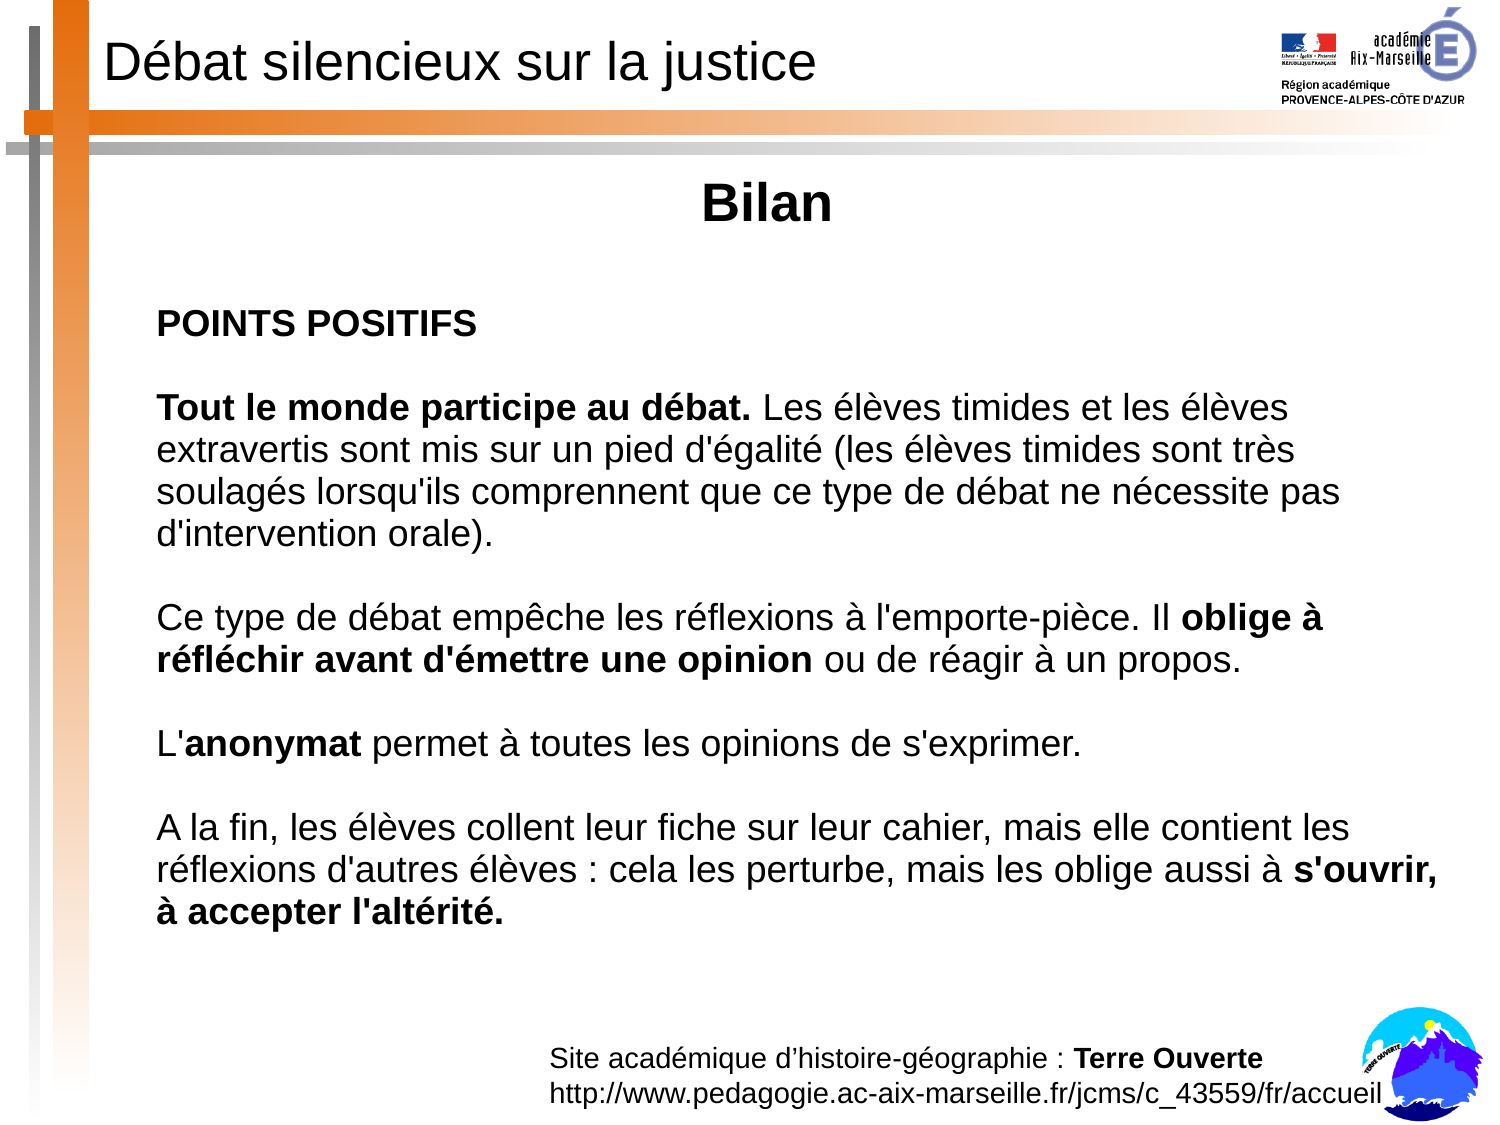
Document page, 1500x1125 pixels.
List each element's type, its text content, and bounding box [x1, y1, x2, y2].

text_box Site académique d’histoire-géographie : Terre Ouverte http://www.pedagogie.ac-aix-marseille.fr/jcms/c_43559/fr/accueil [534, 1031, 1399, 1117]
text_box Bilan [165, 165, 1371, 243]
picture [1269, 0, 1484, 114]
picture [1360, 1006, 1484, 1122]
text_box Débat silencieux sur la justice [88, 23, 1182, 99]
text_box POINTS POSITIFS Tout le monde participe au débat. Les élèves timides et les élèves extravertis sont mis sur un pied d'égalité (les élèves timides sont très soulagés lorsqu'ils comprennent que ce type de débat ne nécessite pas d'intervention orale). Ce type de débat empêche les réflexions à l'emporte-pièce. Il oblige à réfléchir avant d'émettre une opinion ou de réagir à un propos. L'anonymat permet à toutes les opinions de s'exprimer. A la fin, les élèves collent leur fiche sur leur cahier, mais elle contient les réflexions d'autres élèves : cela les perturbe, mais les oblige aussi à s'ouvrir, à accepter l'altérité. [141, 295, 1465, 951]
text_box [5, 0, 1454, 1121]
